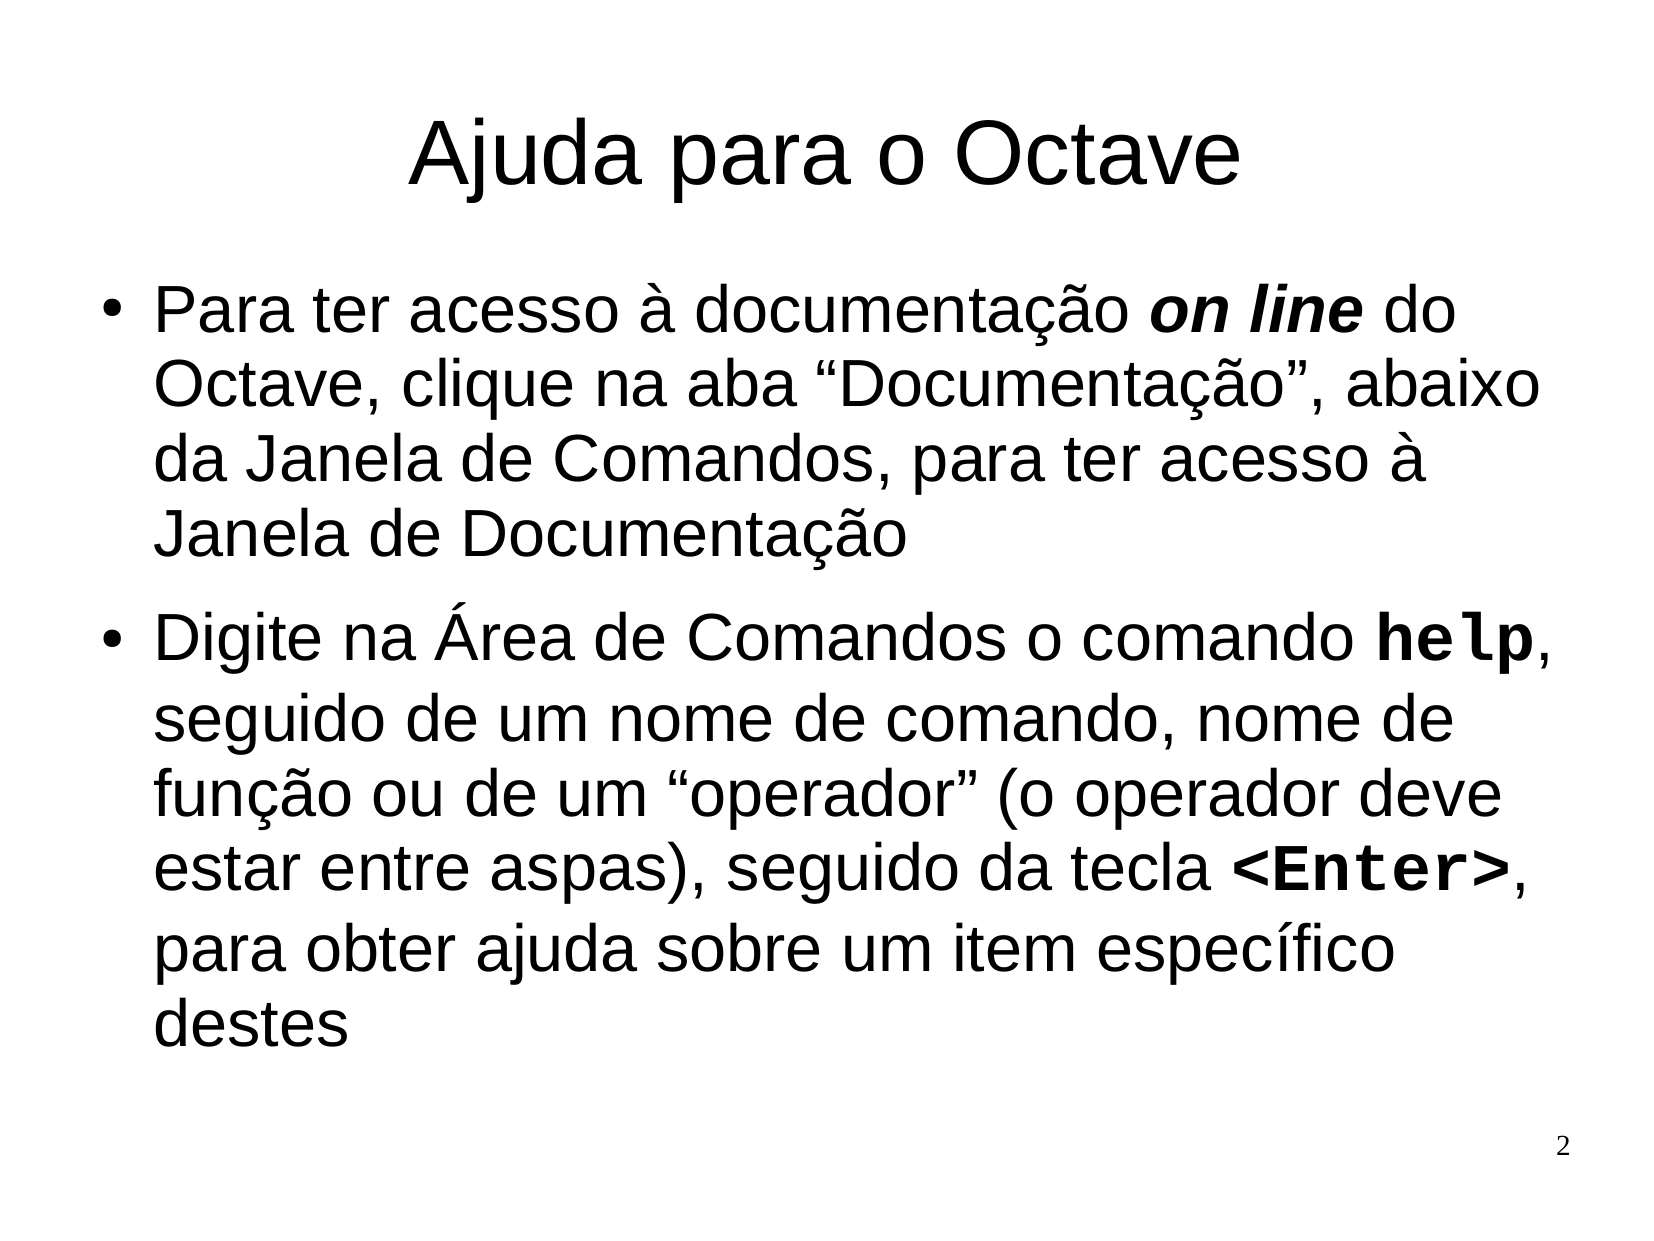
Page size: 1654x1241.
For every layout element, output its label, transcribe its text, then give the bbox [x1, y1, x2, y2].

title Ajuda para o Octave [82, 49, 1571, 257]
list Para ter acesso à documentação on line do Octave, clique na aba “Documentação”, abaixo da Janela de Comandos, para ter acesso à Janela de Documentação Digite na Área de Comandos o comando help, seguido de um nome de comando, nome de função ou de um “operador” (o operador deve estar entre aspas), seguido da tecla <Enter>, para obter ajuda sobre um item específico destes [82, 271, 1571, 1099]
